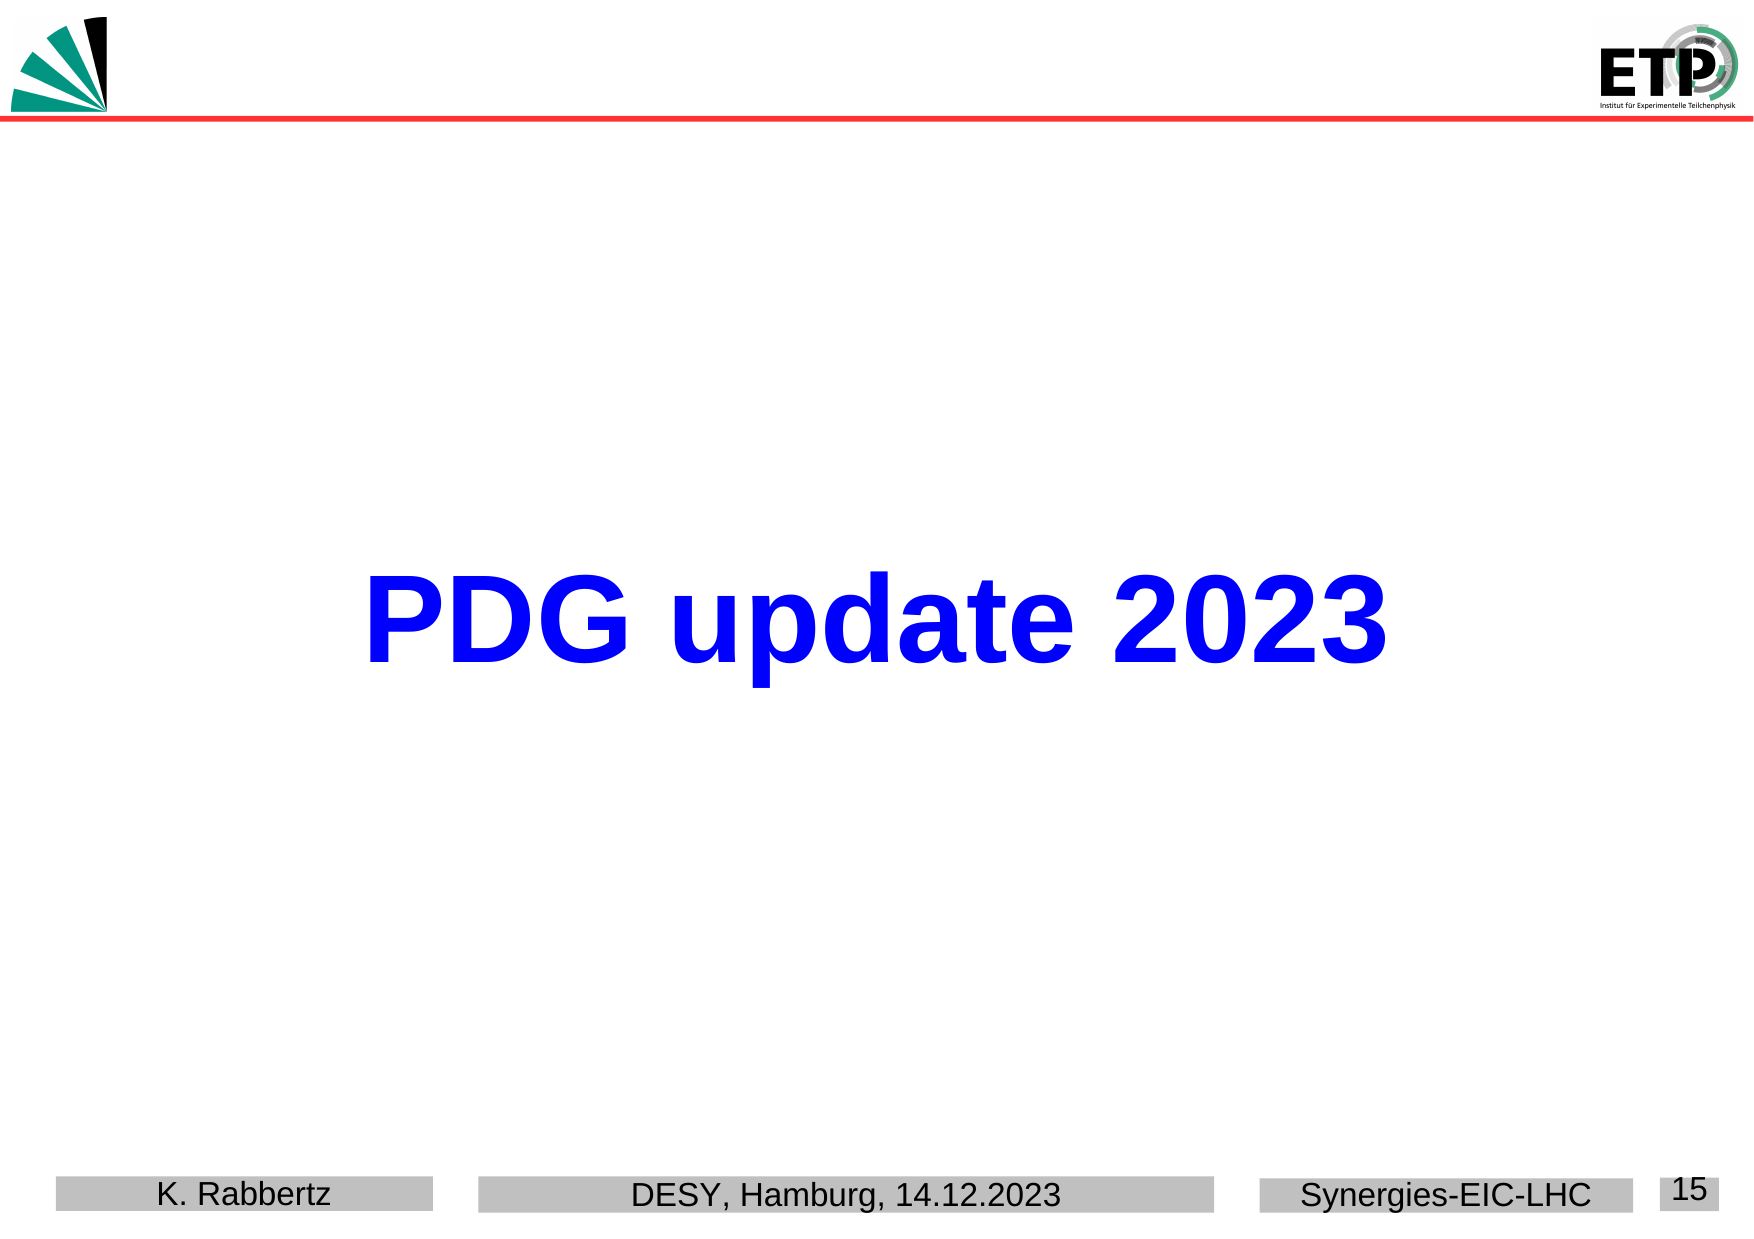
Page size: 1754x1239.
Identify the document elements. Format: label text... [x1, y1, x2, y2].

text_box PDG update 2023 [350, 543, 1403, 696]
picture [1593, 17, 1745, 112]
picture [11, 17, 107, 113]
